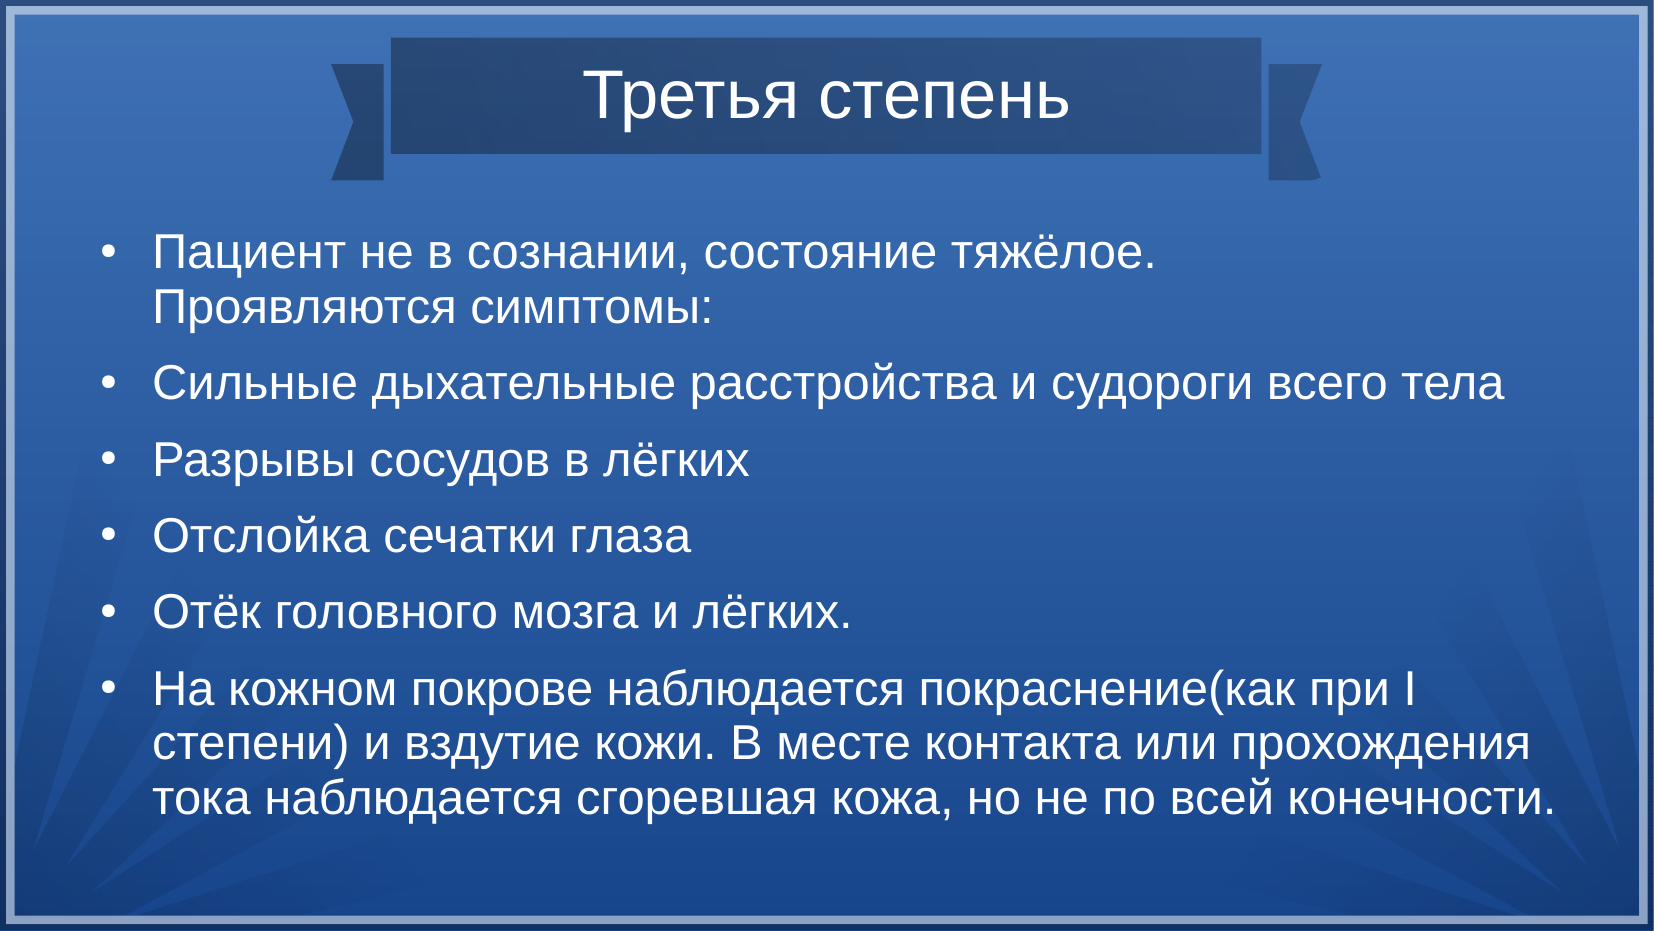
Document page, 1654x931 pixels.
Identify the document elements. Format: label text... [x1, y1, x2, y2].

title Третья степень [389, 35, 1264, 154]
list Пациент не в сознании, состояние тяжёлое. Проявляются симптомы: Сильные дыхательные расстройства и судороги всего тела Разрывы сосудов в лёгких Отслойка сечатки глаза Отёк головного мозга и лёгких. На кожном покрове наблюдается покраснение(как при I степени) и вздутие кожи. В месте контакта или прохождения тока наблюдается сгоревшая кожа, но не по всей конечности. [82, 224, 1571, 848]
